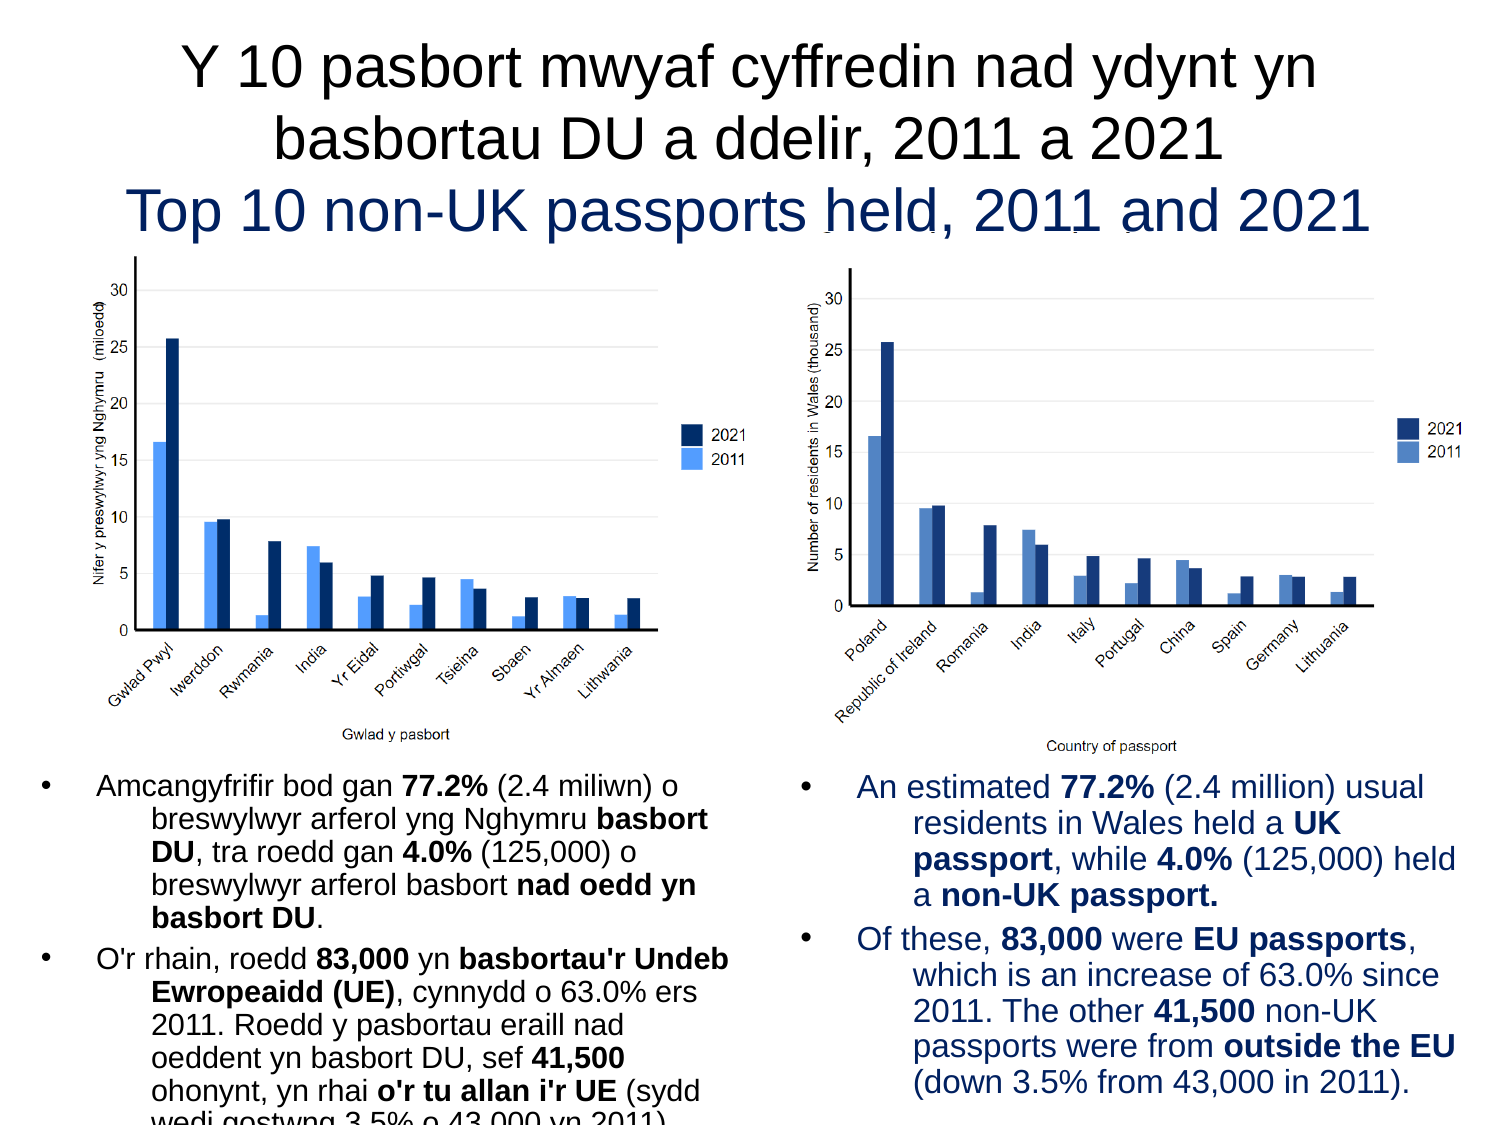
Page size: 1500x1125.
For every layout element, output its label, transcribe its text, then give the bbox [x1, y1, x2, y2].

picture [789, 232, 1477, 763]
list Amcangyfrifir bod gan 77.2% (2.4 miliwn) o breswylwyr arferol yng Nghymru basbort DU, tra roedd gan 4.0% (125,000) o breswylwyr arferol basbort nad oedd yn basbort DU. O'r rhain, roedd 83,000 yn basbortau'r Undeb Ewropeaidd (UE), cynnydd o 63.0% ers 2011. Roedd y pasbortau eraill nad oeddent yn basbort DU, sef 41,500 ohonynt, yn rhai o'r tu allan i'r UE (sydd wedi gostwng 3.5% o 43,000 yn 2011). [25, 762, 748, 1125]
text_box An estimated 77.2% (2.4 million) usual residents in Wales held a UK passport, while 4.0% (125,000) held a non-UK passport. Of these, 83,000 were EU passports, which is an increase of 63.0% since 2011. The other 41,500 non-UK passports were from outside the EU (down 3.5% from 43,000 in 2011). [785, 762, 1472, 1125]
picture [75, 232, 767, 760]
title Y 10 pasbort mwyaf cyffredin nad ydynt yn basbortau DU a ddelir, 2011 a 2021 Top 10 non-UK passports held, 2011 and 2021 [75, 19, 1426, 207]
